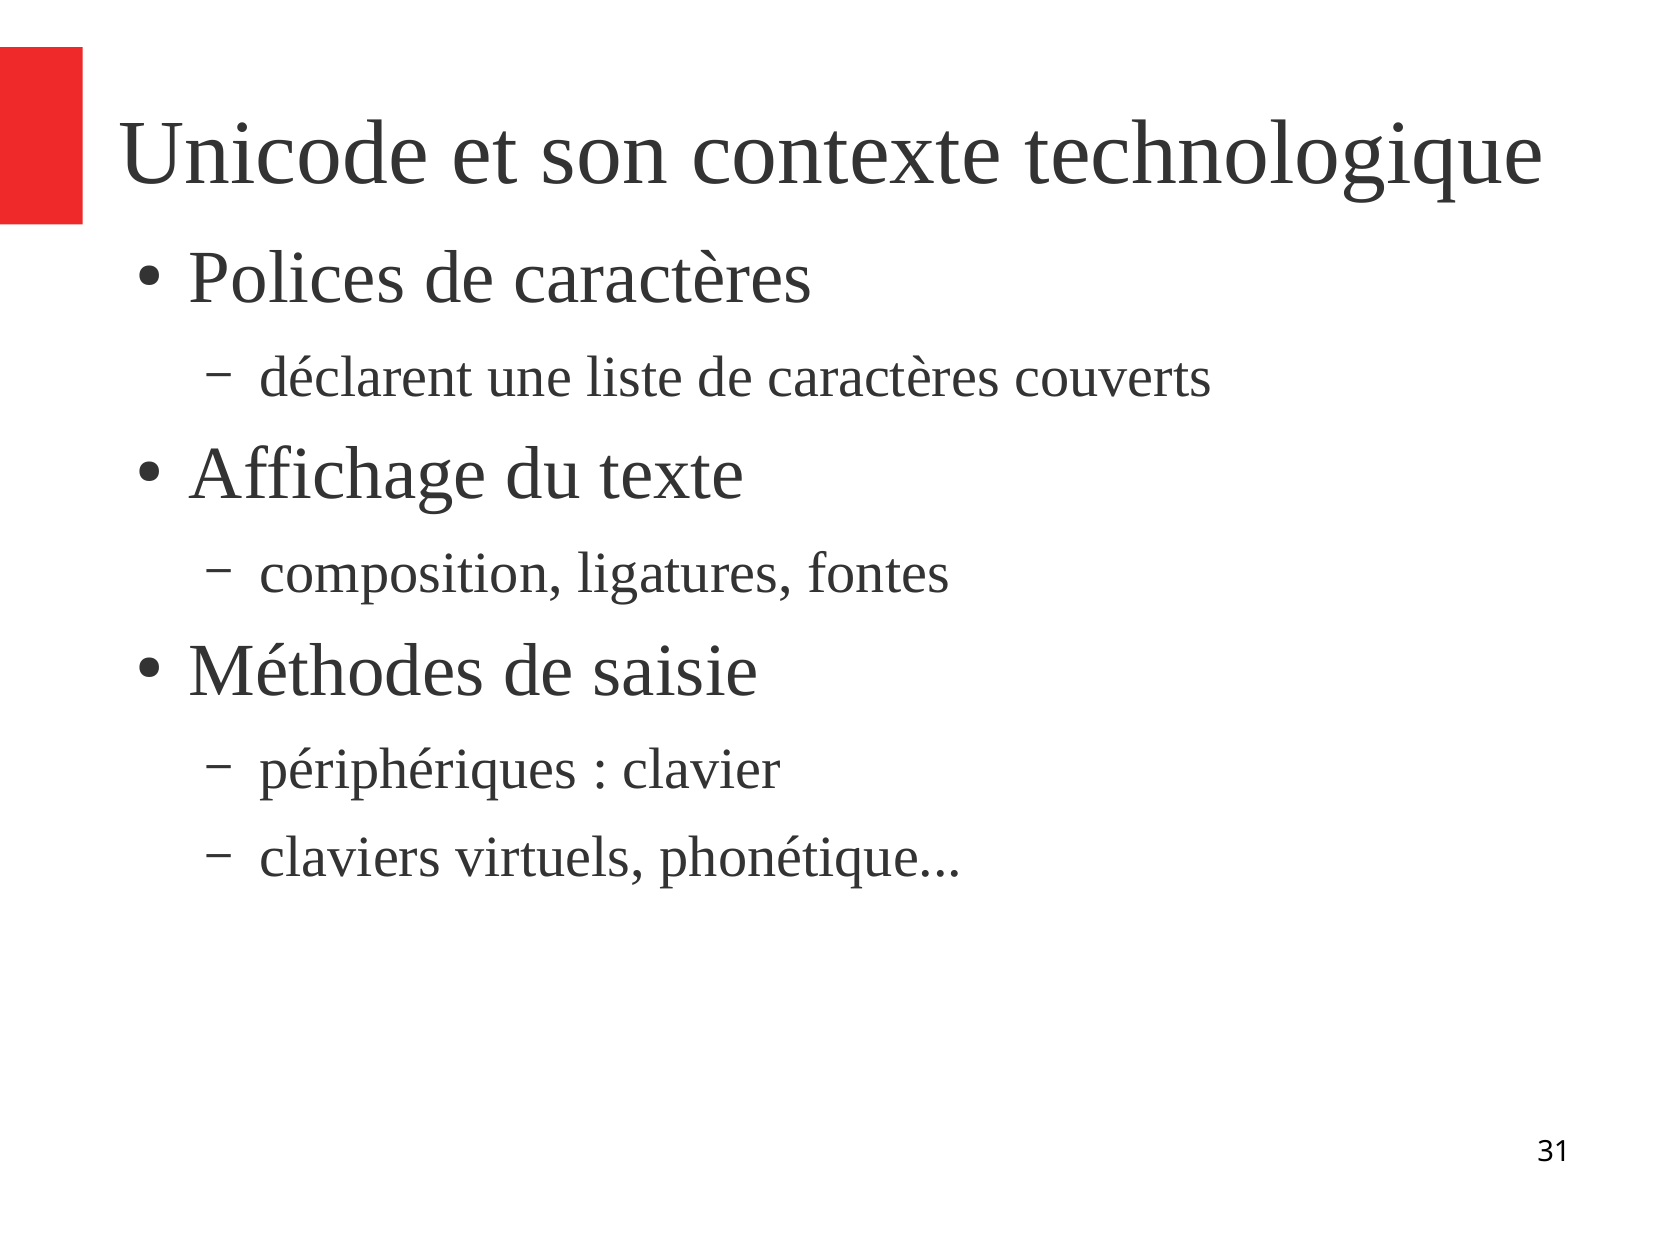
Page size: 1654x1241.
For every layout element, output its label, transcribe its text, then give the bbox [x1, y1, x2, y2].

title Unicode et son contexte technologique [118, 49, 1571, 257]
list Polices de caractères déclarent une liste de caractères couverts Affichage du texte composition, ligatures, fontes Méthodes de saisie périphériques : clavier claviers virtuels, phonétique... [118, 236, 1536, 1170]
